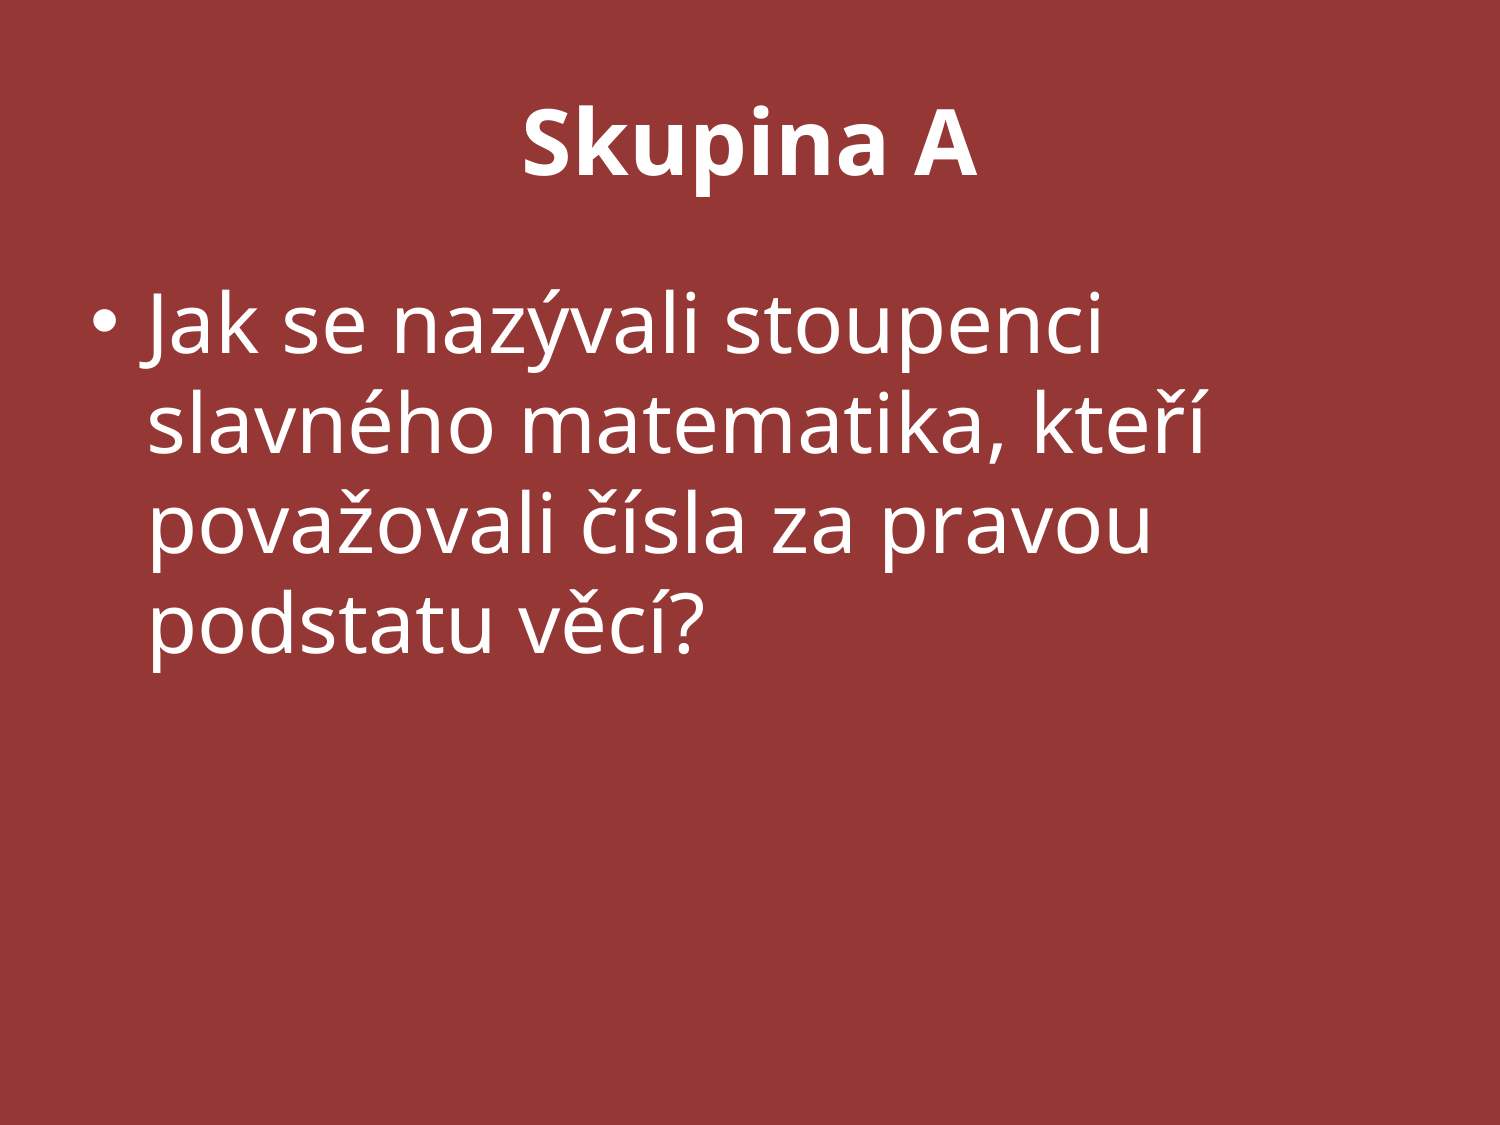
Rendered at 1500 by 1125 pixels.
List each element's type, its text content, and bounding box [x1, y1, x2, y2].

title Skupina A [75, 45, 1426, 233]
list Jak se nazývali stoupenci slavného matematika, kteří považovali čísla za pravou podstatu věcí? [75, 262, 1426, 1006]
